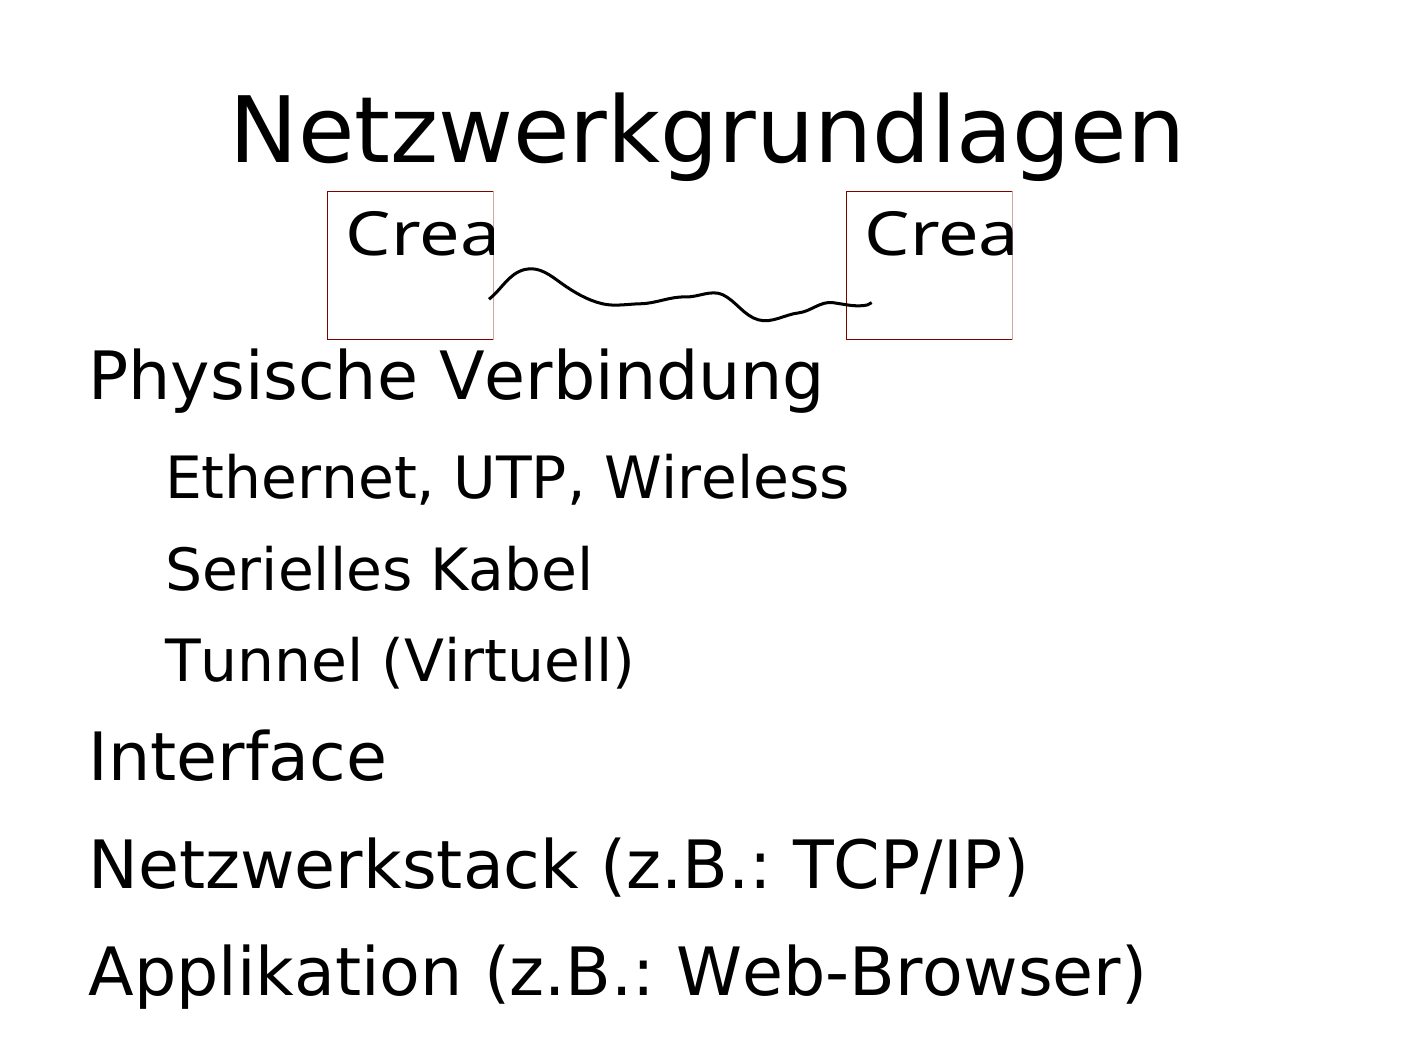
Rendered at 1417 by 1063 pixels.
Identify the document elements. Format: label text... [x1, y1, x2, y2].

picture [841, 187, 1013, 340]
list Physische Verbindung Ethernet, UTP, Wireless Serielles Kabel Tunnel (Virtuell) Interface Netzwerkstack (z.B.: TCP/IP) Applikation (z.B.: Web-Browser) [70, 337, 1346, 1012]
picture [322, 187, 494, 340]
title Netzwerkgrundlagen [70, 49, 1346, 213]
